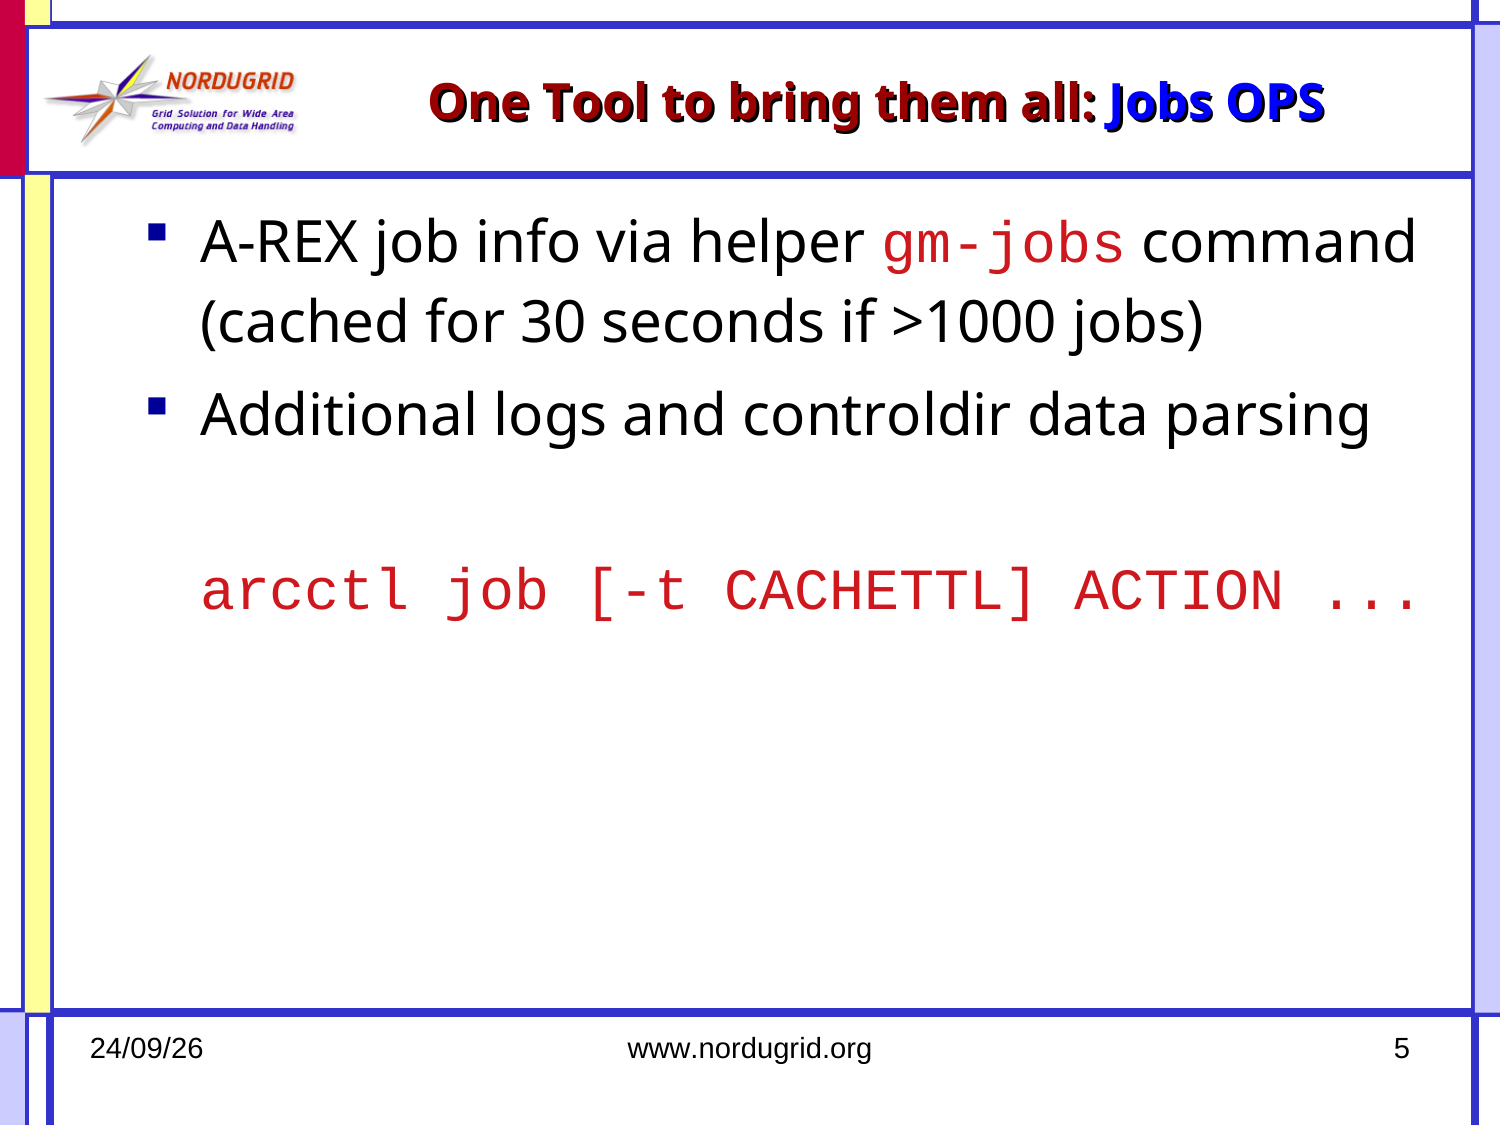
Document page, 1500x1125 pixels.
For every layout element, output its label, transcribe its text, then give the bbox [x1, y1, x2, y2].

title One Tool to bring them all: Jobs OPS [324, 17, 1428, 183]
picture [40, 49, 301, 148]
list A-REX job info via helper gm-jobs command (cached for 30 seconds if >1000 jobs) Additional logs and controldir data parsing arcctl job [-t CACHETTL] ACTION ... [87, 200, 1426, 853]
